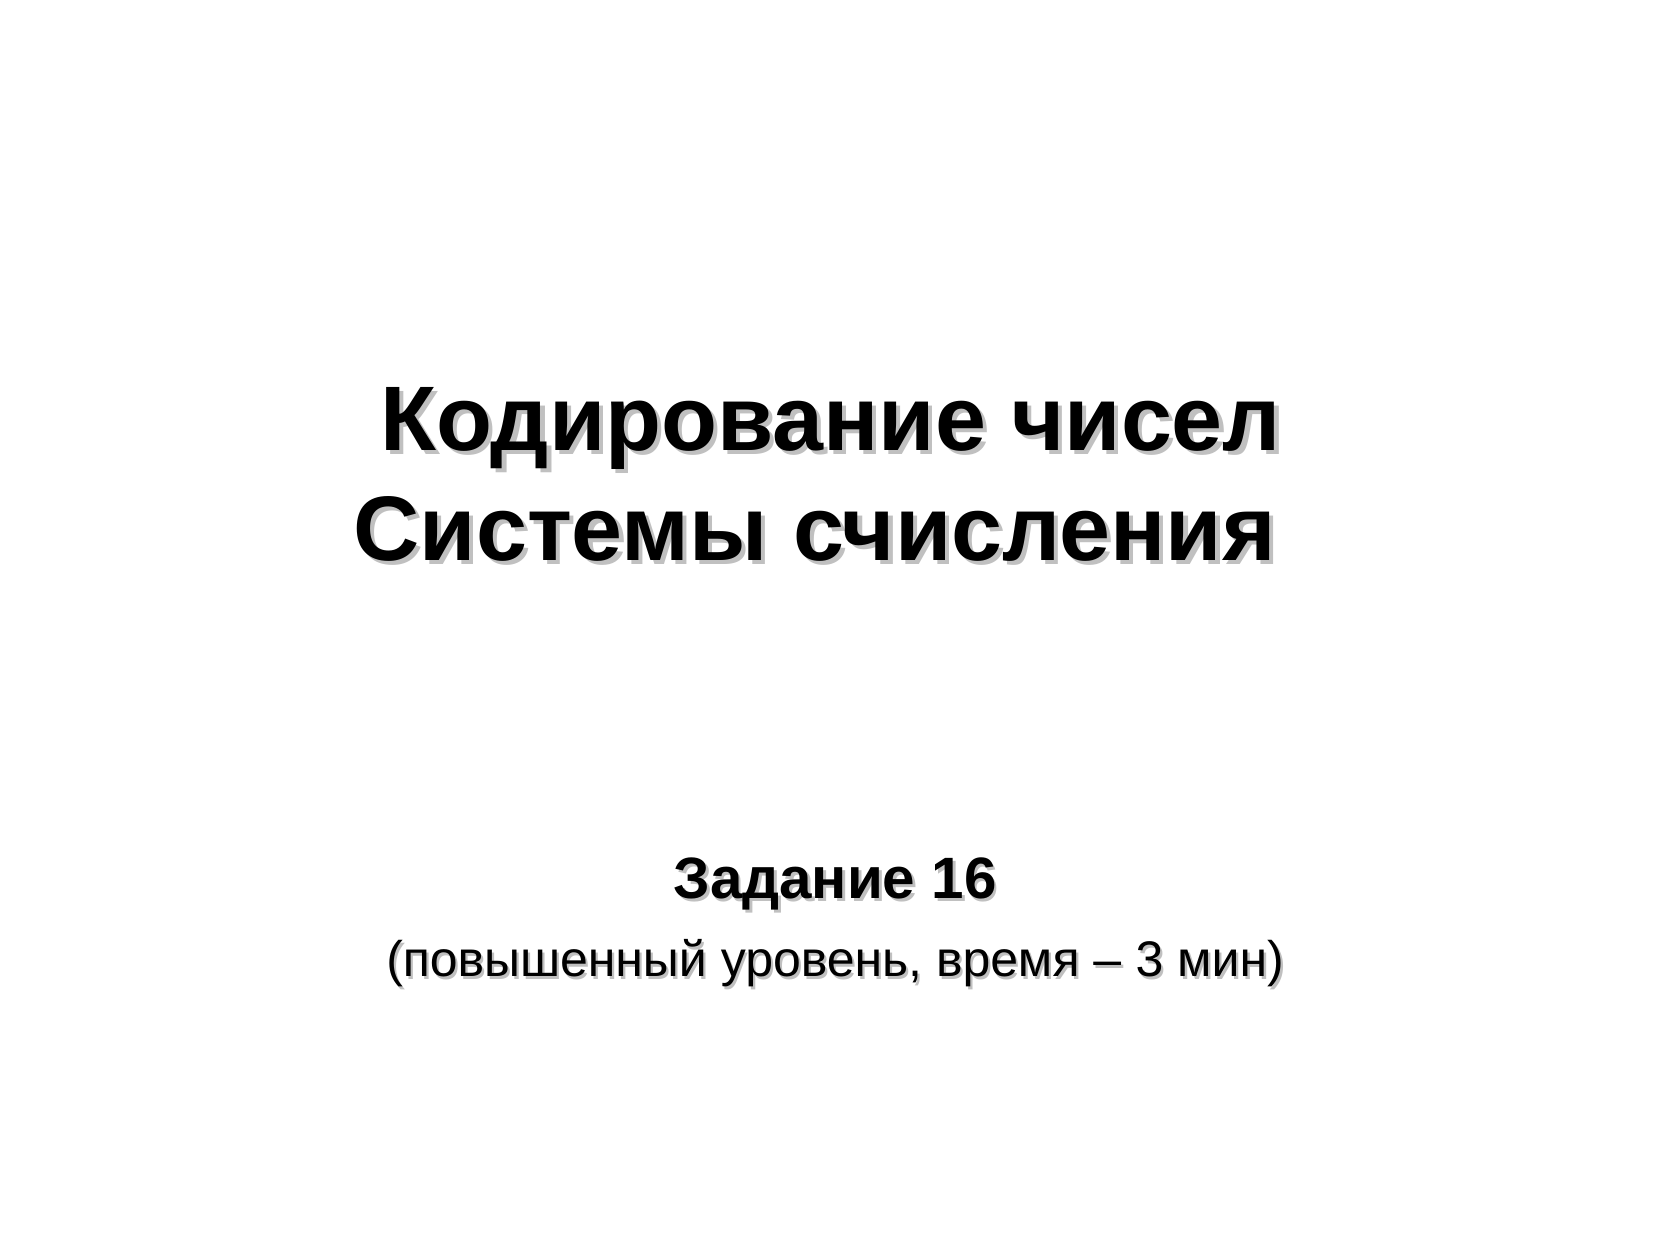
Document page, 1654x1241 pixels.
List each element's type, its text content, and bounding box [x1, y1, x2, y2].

title Кодирование чисел Системы счисления [123, 303, 1506, 634]
text_box Задание 16 (повышенный уровень, время – 3 мин) [71, 832, 1595, 1150]
